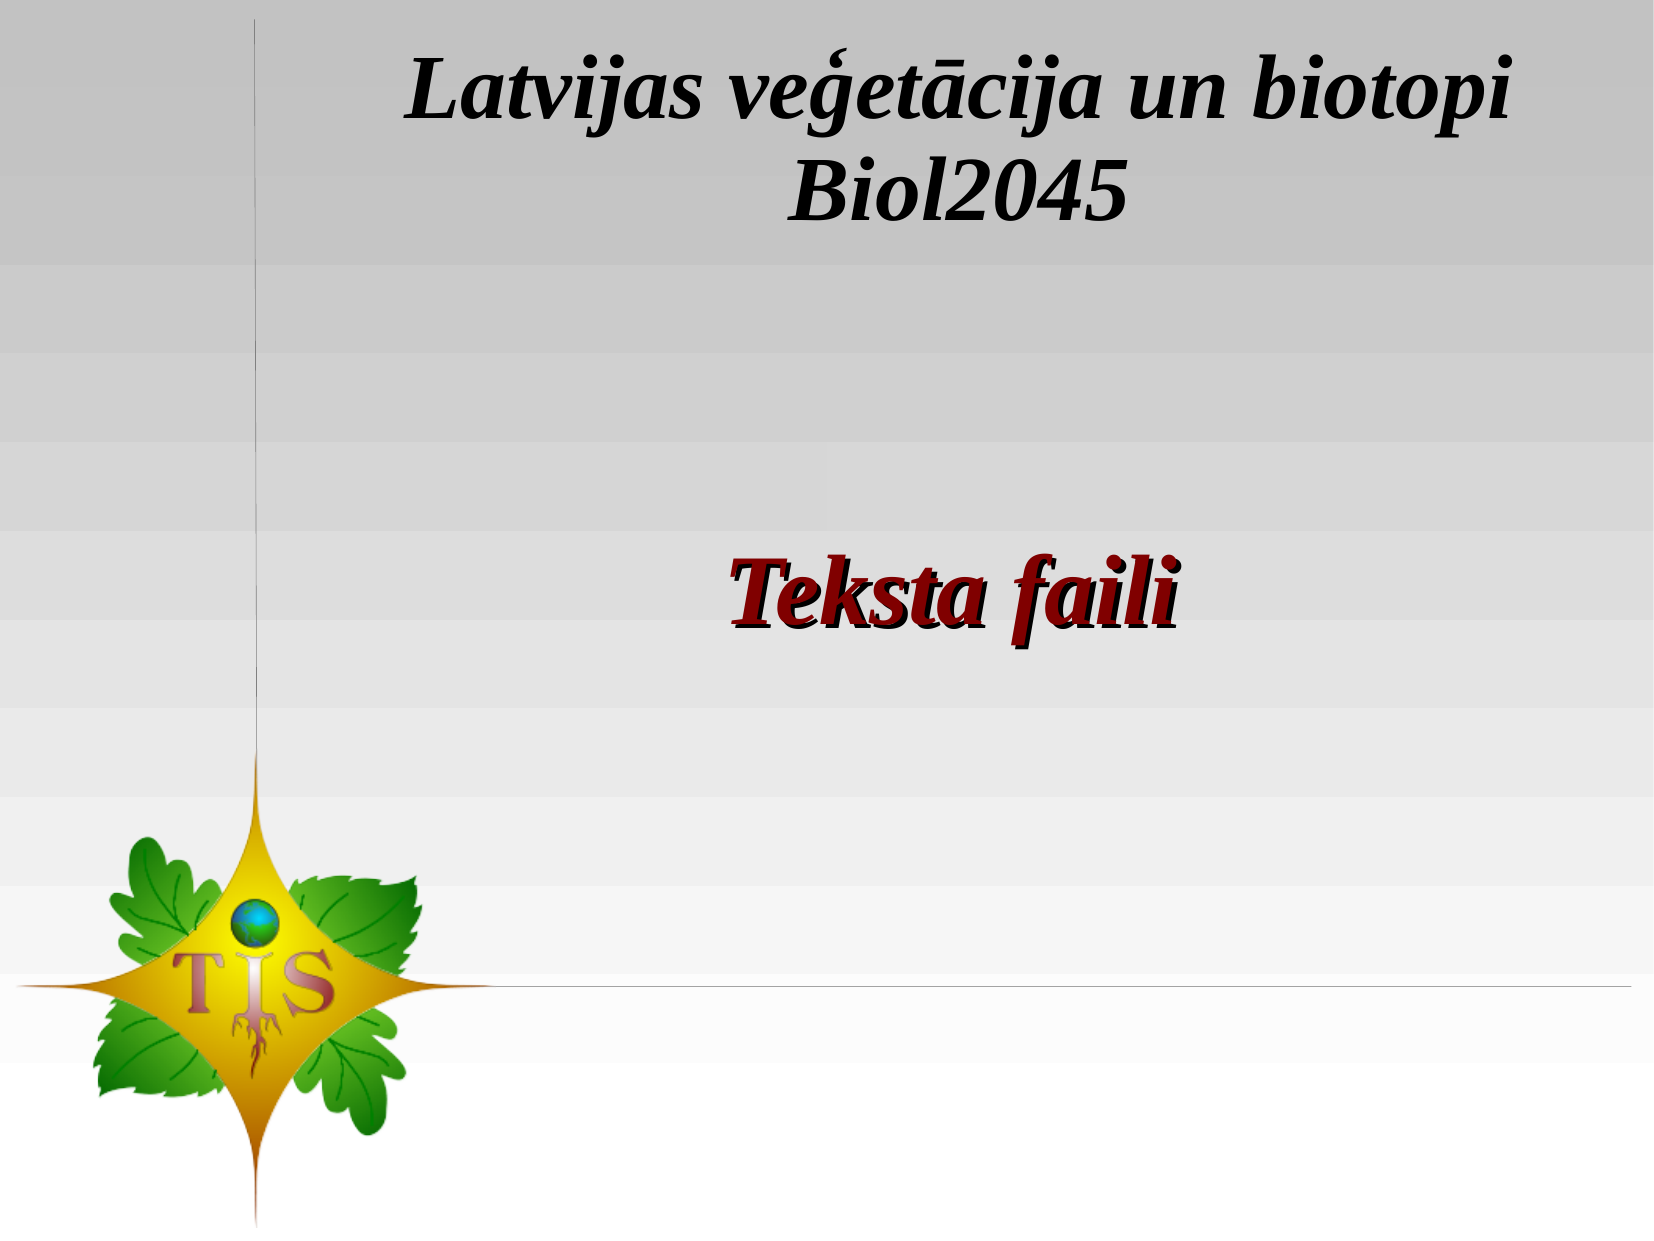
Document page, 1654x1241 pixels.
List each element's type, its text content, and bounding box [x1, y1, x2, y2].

picture [0, 0, 1654, 1241]
title Teksta faili [295, 324, 1607, 857]
